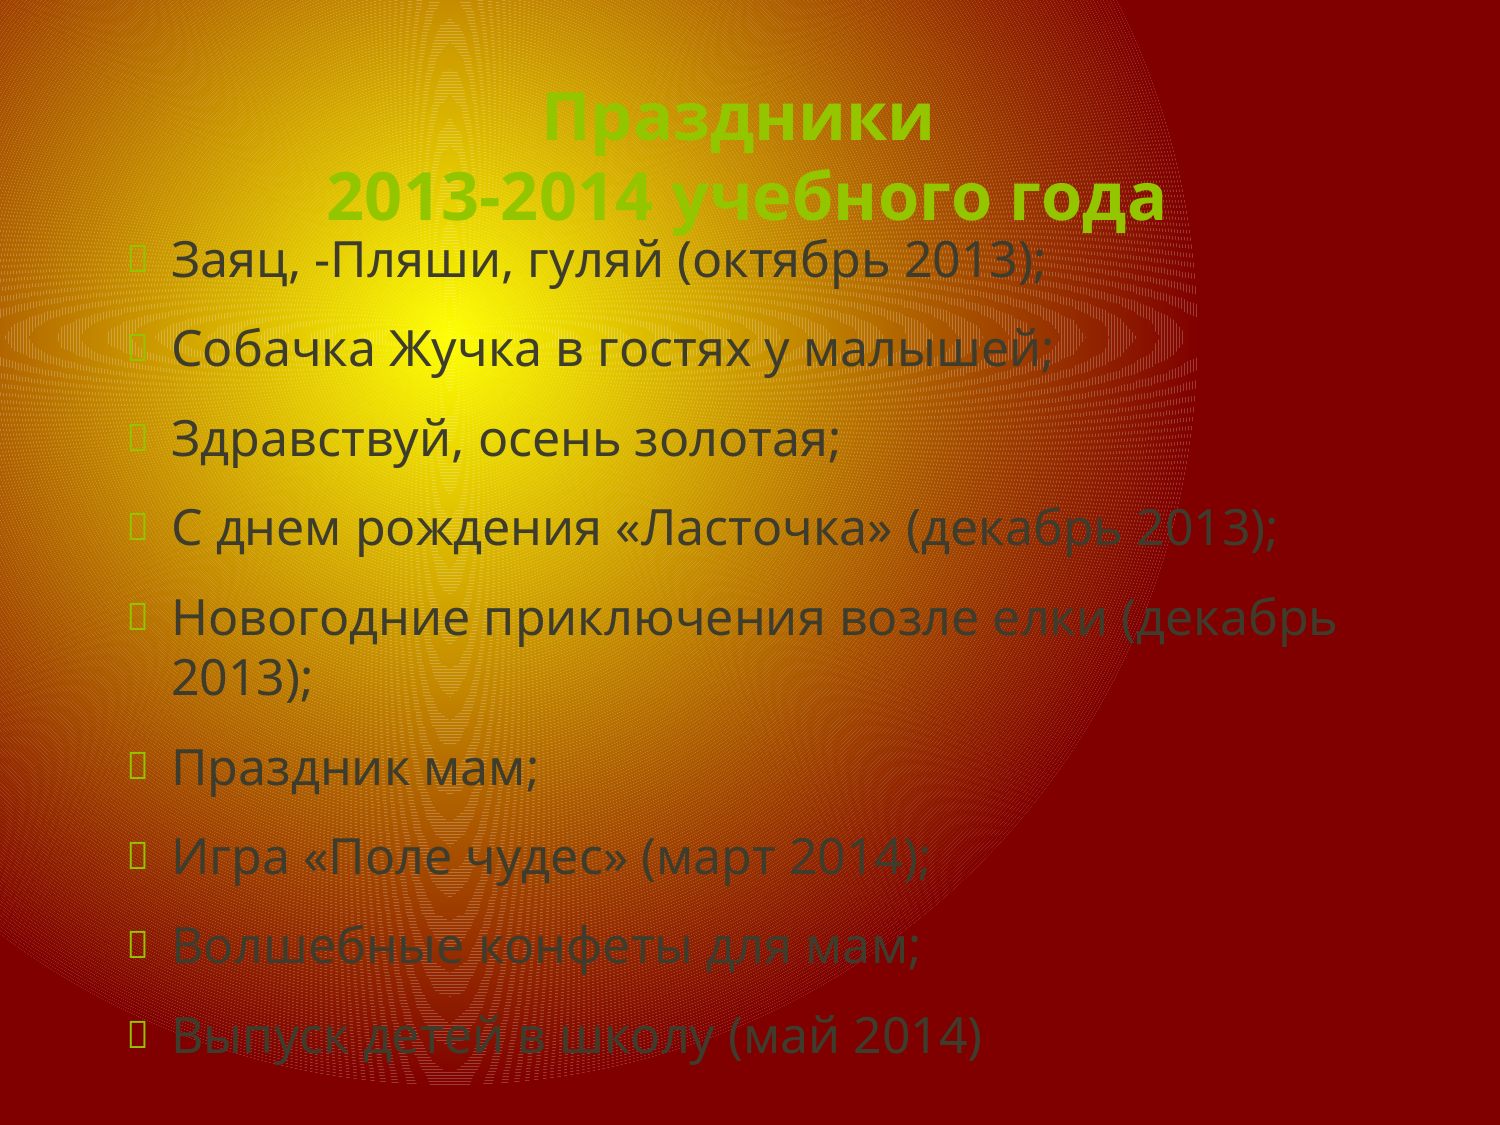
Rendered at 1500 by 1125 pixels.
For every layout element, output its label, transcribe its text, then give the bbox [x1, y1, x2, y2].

list Заяц, -Пляши, гуляй (октябрь 2013); Собачка Жучка в гостях у малышей; Здравствуй, осень золотая; С днем рождения «Ласточка» (декабрь 2013); Новогодние приключения возле елки (декабрь 2013); Праздник мам; Игра «Поле чудес» (март 2014); Волшебные конфеты для мам; Выпуск детей в школу (май 2014) [100, 219, 1412, 1024]
title Праздники 2013-2014 учебного года [171, 66, 1324, 219]
